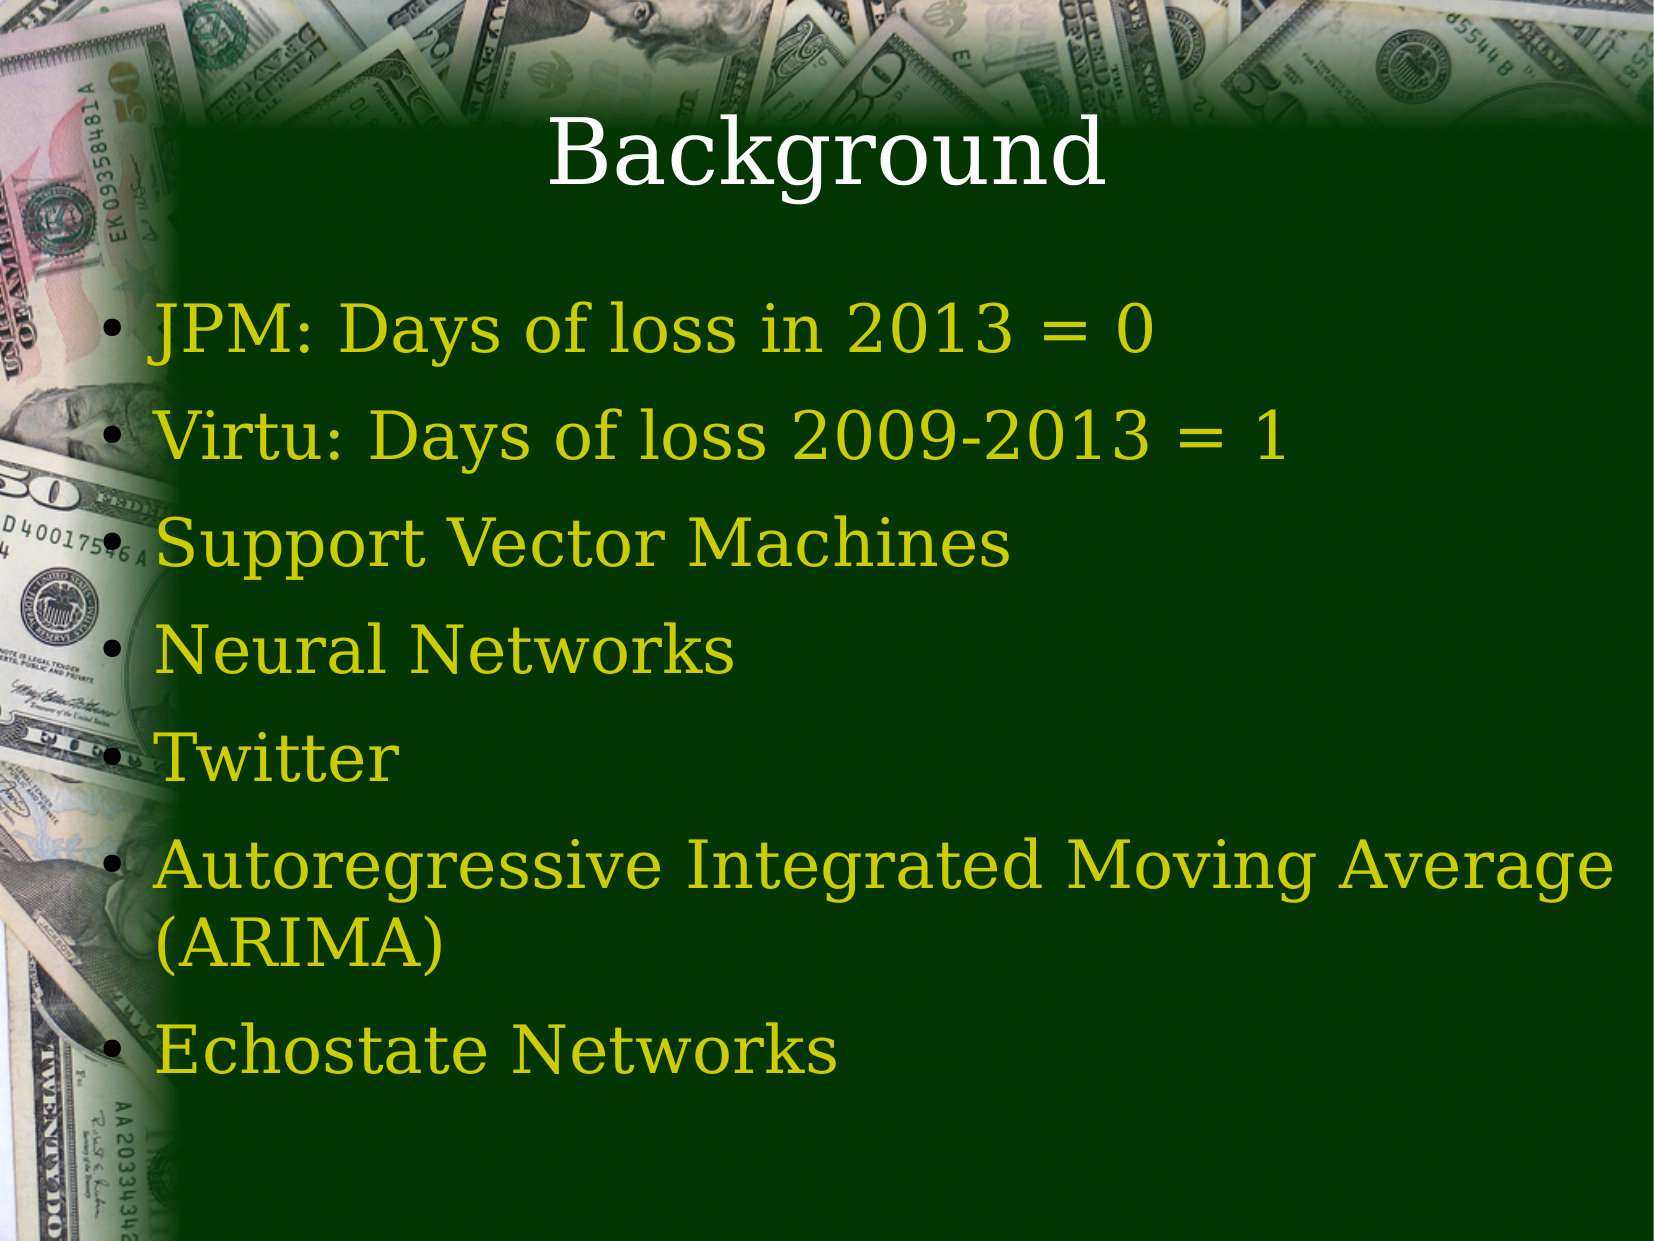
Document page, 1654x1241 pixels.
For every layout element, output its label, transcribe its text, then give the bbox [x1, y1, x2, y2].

list JPM: Days of loss in 2013 = 0 Virtu: Days of loss 2009-2013 = 1 Support Vector Machines Neural Networks Twitter Autoregressive Integrated Moving Average (ARIMA) Echostate Networks [82, 290, 1654, 1231]
title Background [82, 49, 1571, 257]
picture [0, 0, 1654, 1241]
